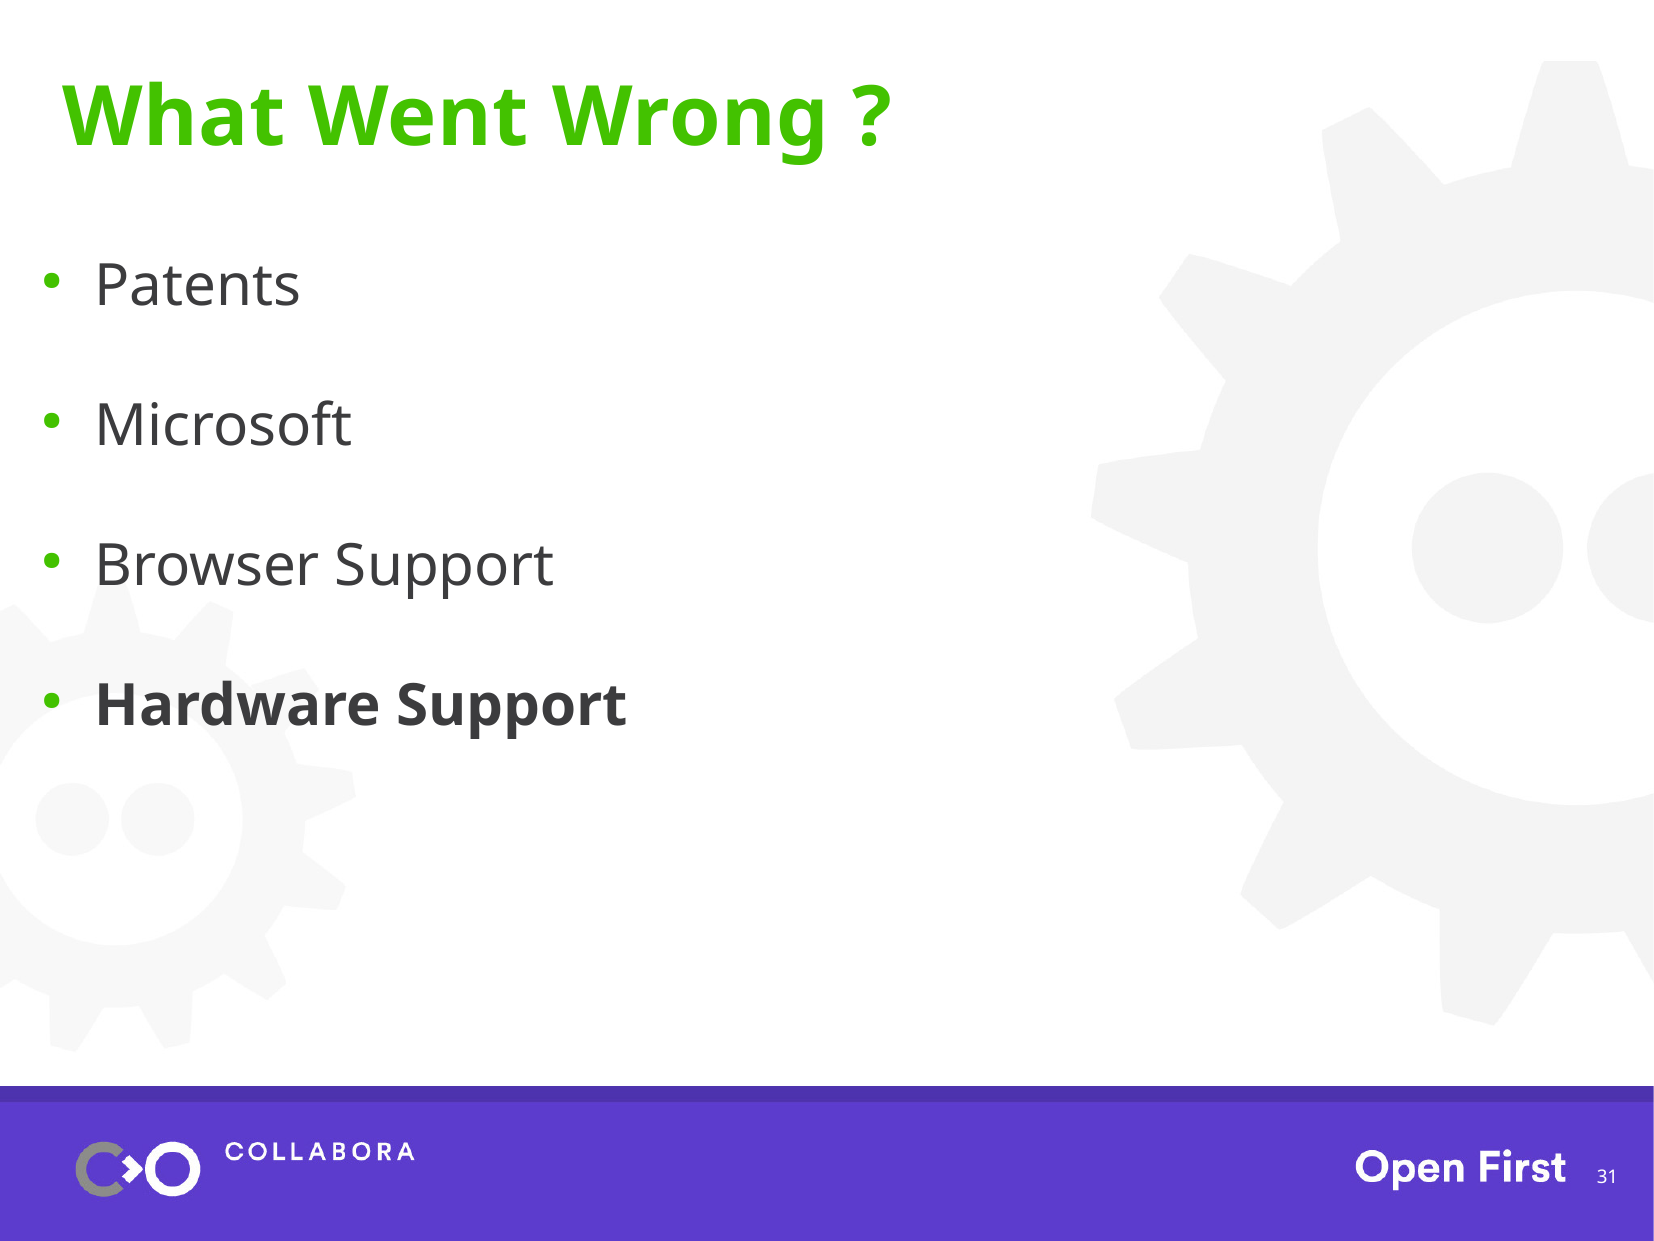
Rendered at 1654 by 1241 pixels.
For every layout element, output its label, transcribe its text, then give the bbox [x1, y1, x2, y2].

list Patents Microsoft Browser Support Hardware Support [23, 177, 1595, 1016]
title What Went Wrong ? [62, 62, 1638, 138]
picture [0, 0, 1654, 1241]
